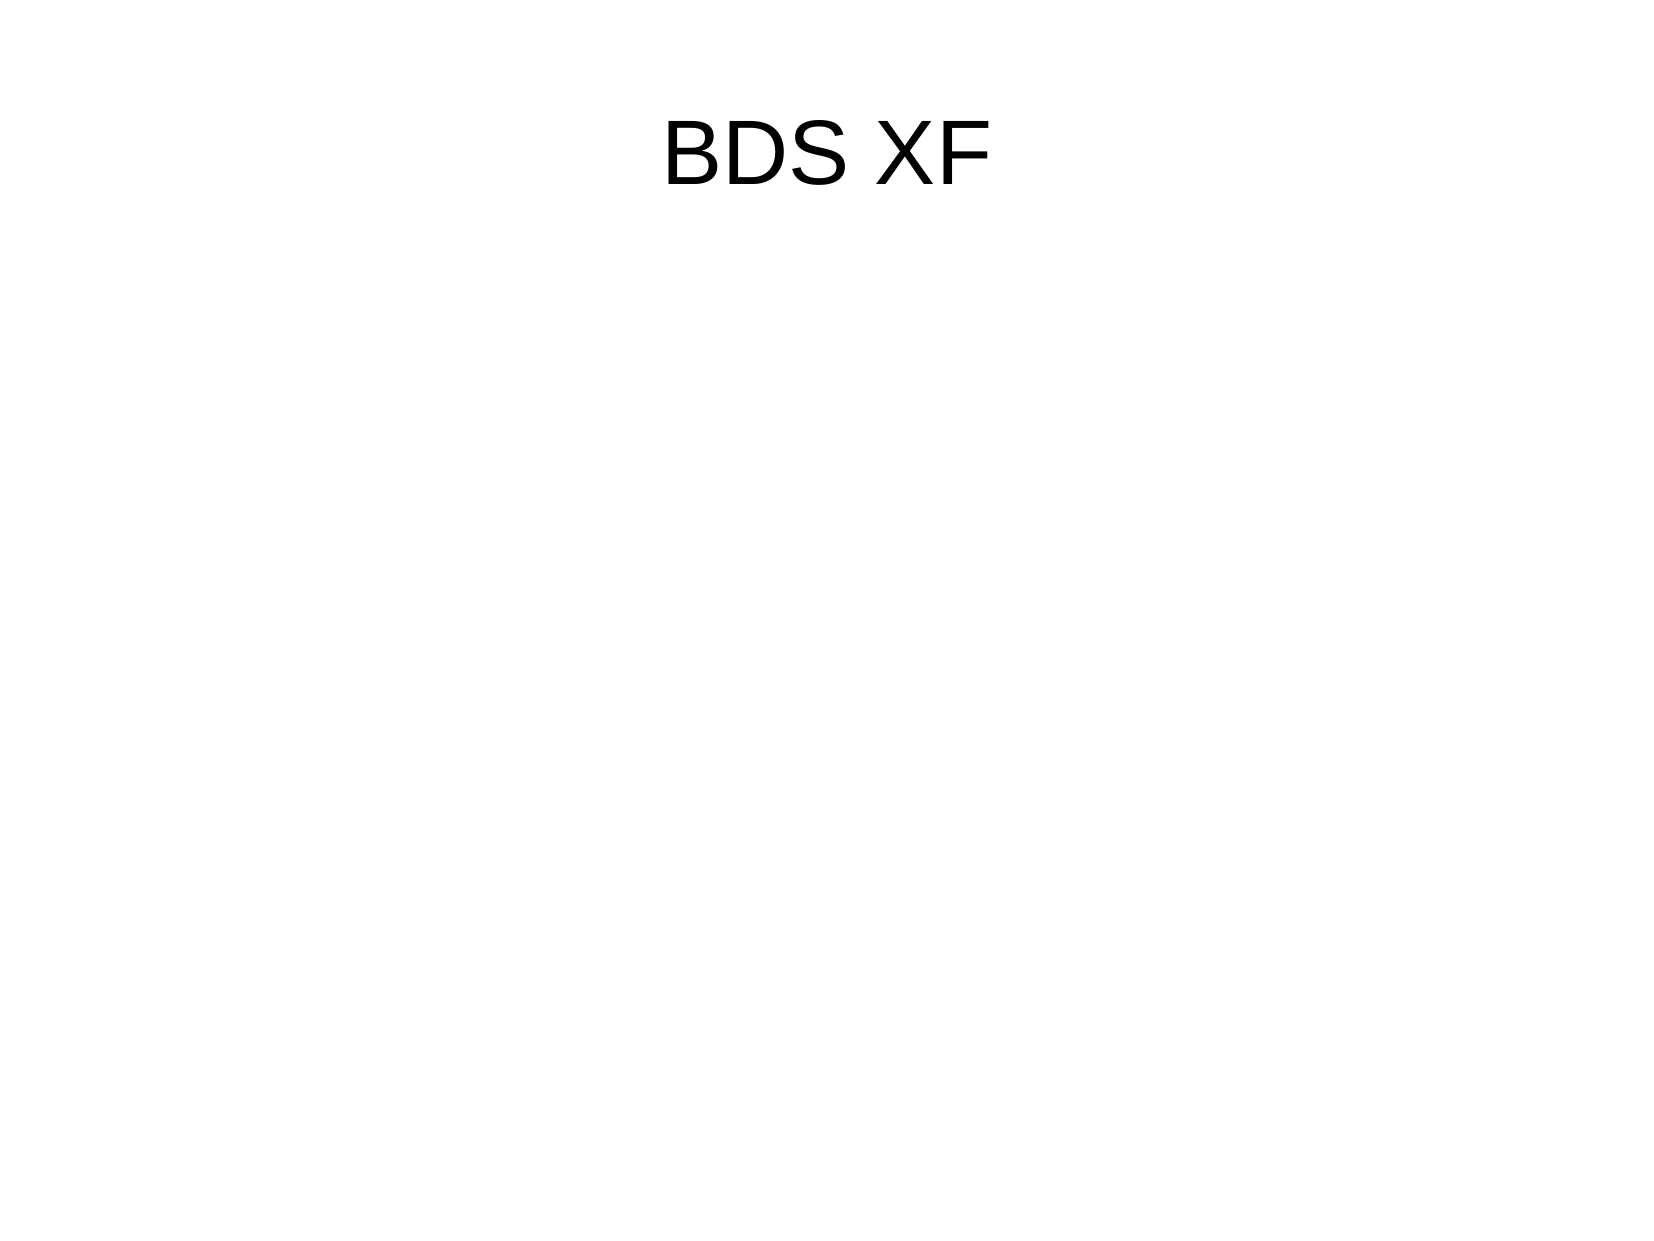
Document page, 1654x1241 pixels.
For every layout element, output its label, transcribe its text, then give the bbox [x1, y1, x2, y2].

title BDS XF [82, 49, 1571, 257]
